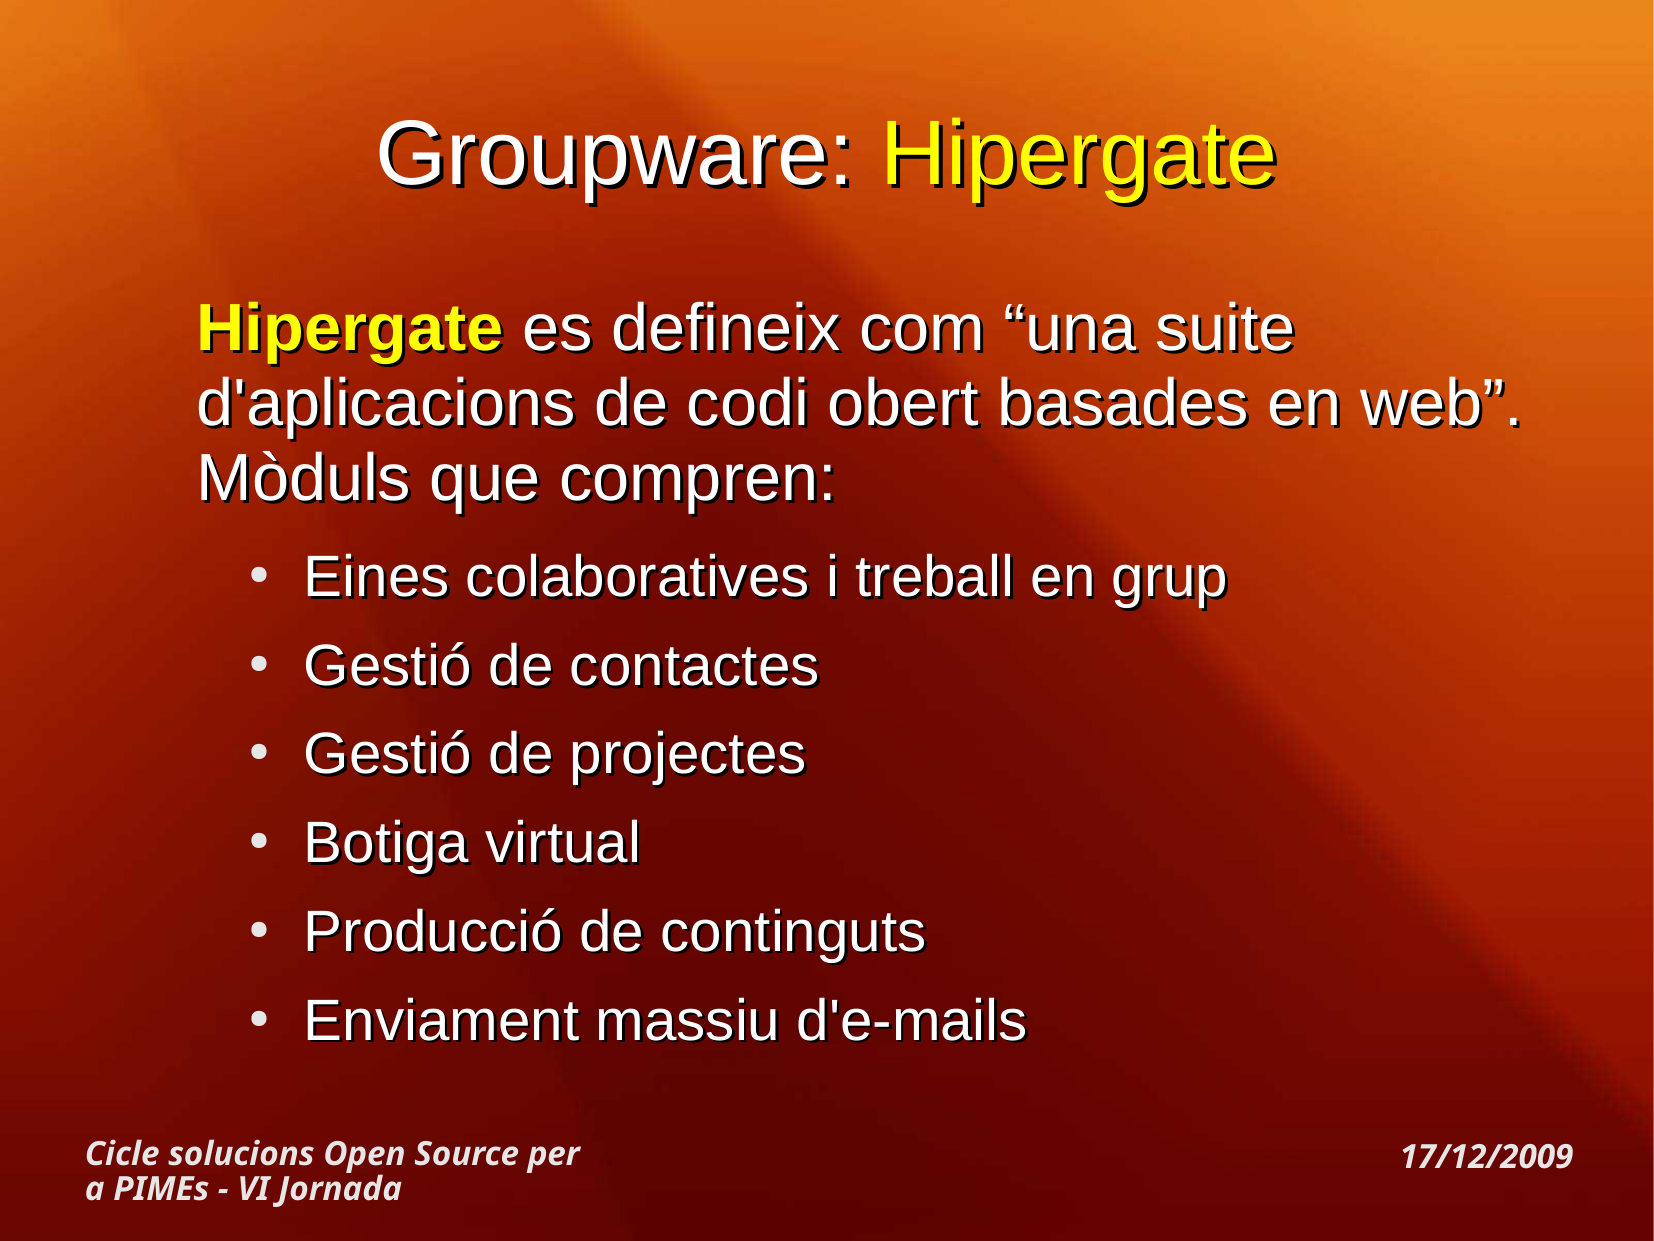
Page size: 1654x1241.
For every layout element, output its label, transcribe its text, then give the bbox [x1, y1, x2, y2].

picture [0, 0, 1654, 1241]
title Groupware: Hipergate [82, 49, 1571, 257]
list Hipergate es defineix com “una suite d'aplicacions de codi obert basades en web”. Mòduls que compren: Eines colaboratives i treball en grup Gestió de contactes Gestió de projectes Botiga virtual Producció de continguts Enviament massiu d'e-mails [82, 290, 1571, 1109]
